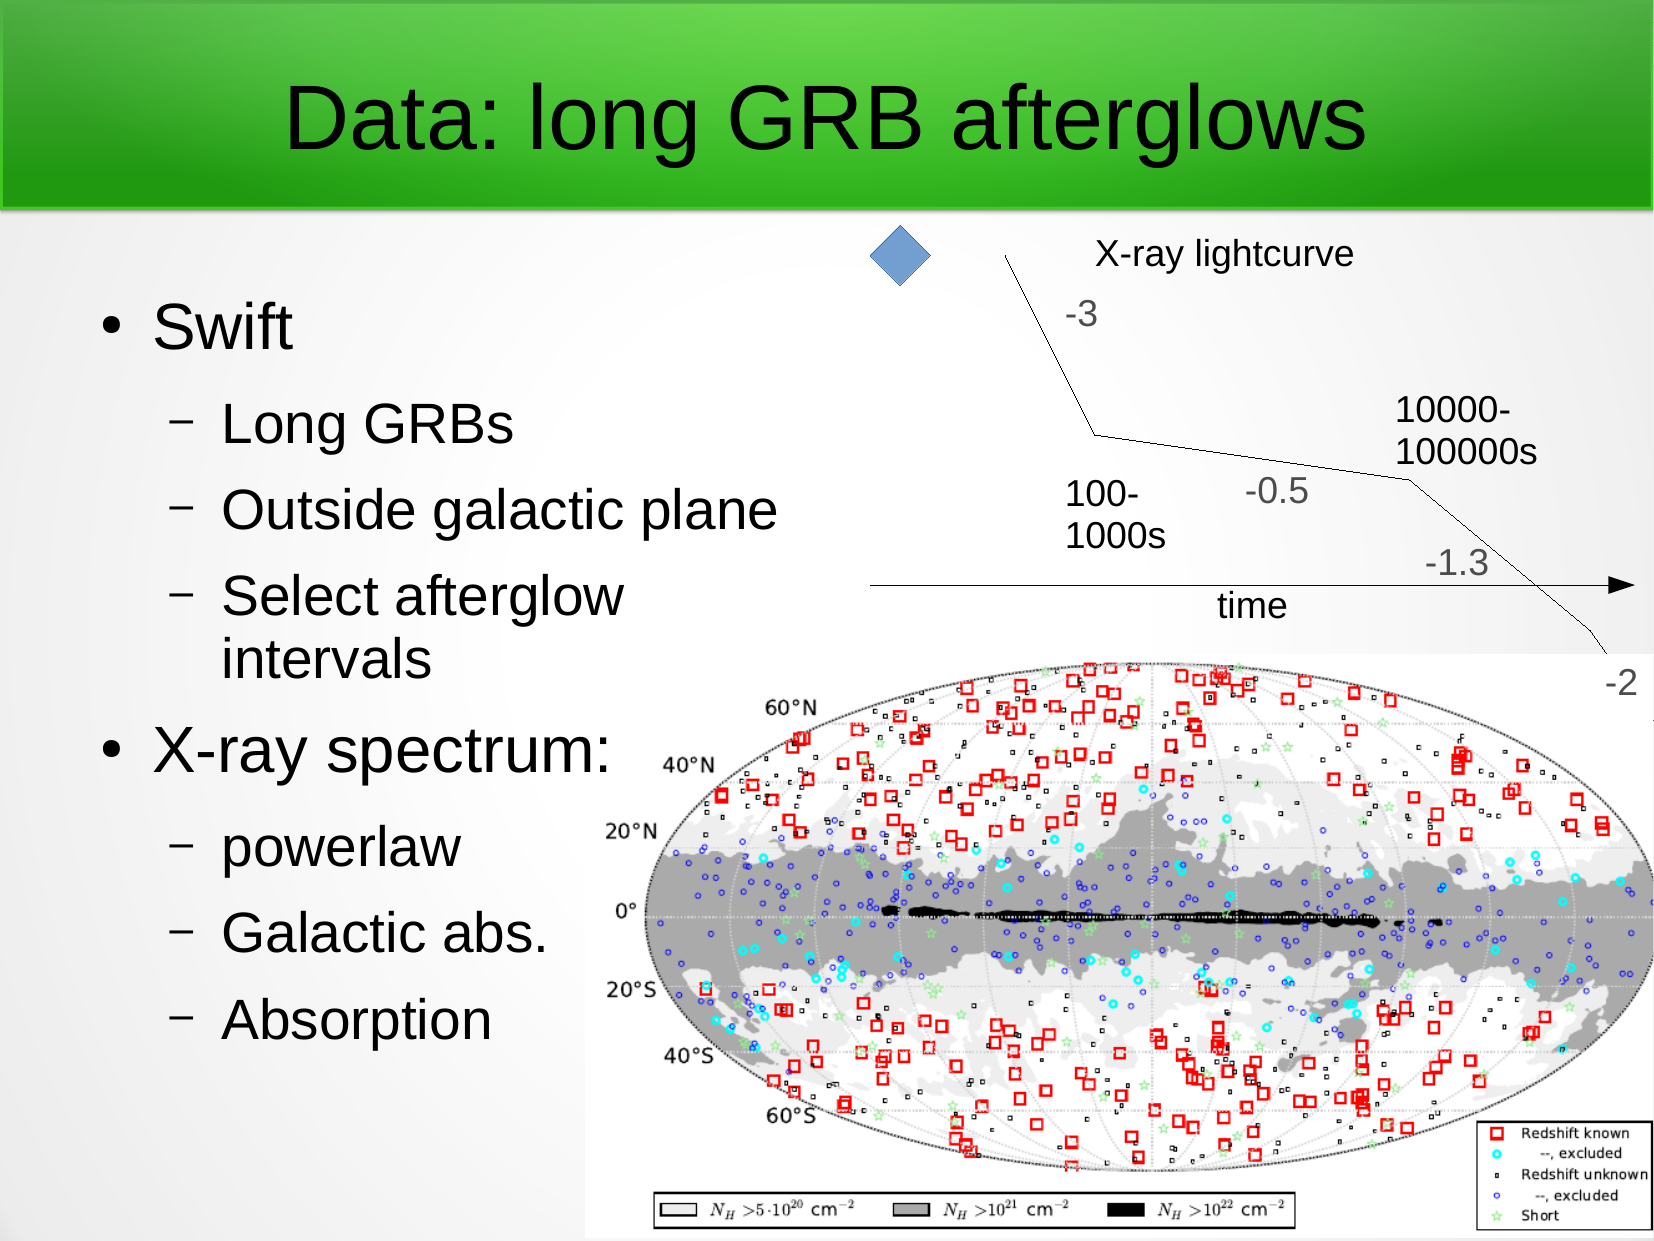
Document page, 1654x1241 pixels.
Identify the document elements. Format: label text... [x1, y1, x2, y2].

picture [585, 654, 1654, 1238]
text_box -2 [1590, 654, 1654, 754]
text_box [870, 225, 931, 286]
text_box -3 [1050, 285, 1156, 342]
text_box 100-1000s [1050, 465, 1201, 564]
text_box -1.3 [1410, 534, 1546, 717]
title Data: long GRB afterglows [82, 47, 1571, 189]
text_box -0.5 [1230, 462, 1351, 520]
list Swift Long GRBs Outside galactic plane Select afterglow intervals X-ray spectrum: powerlaw Galactic abs. Absorption [82, 290, 841, 1057]
text_box X-ray lightcurve [1080, 225, 1561, 282]
text_box 10000-100000s [1380, 381, 1591, 522]
